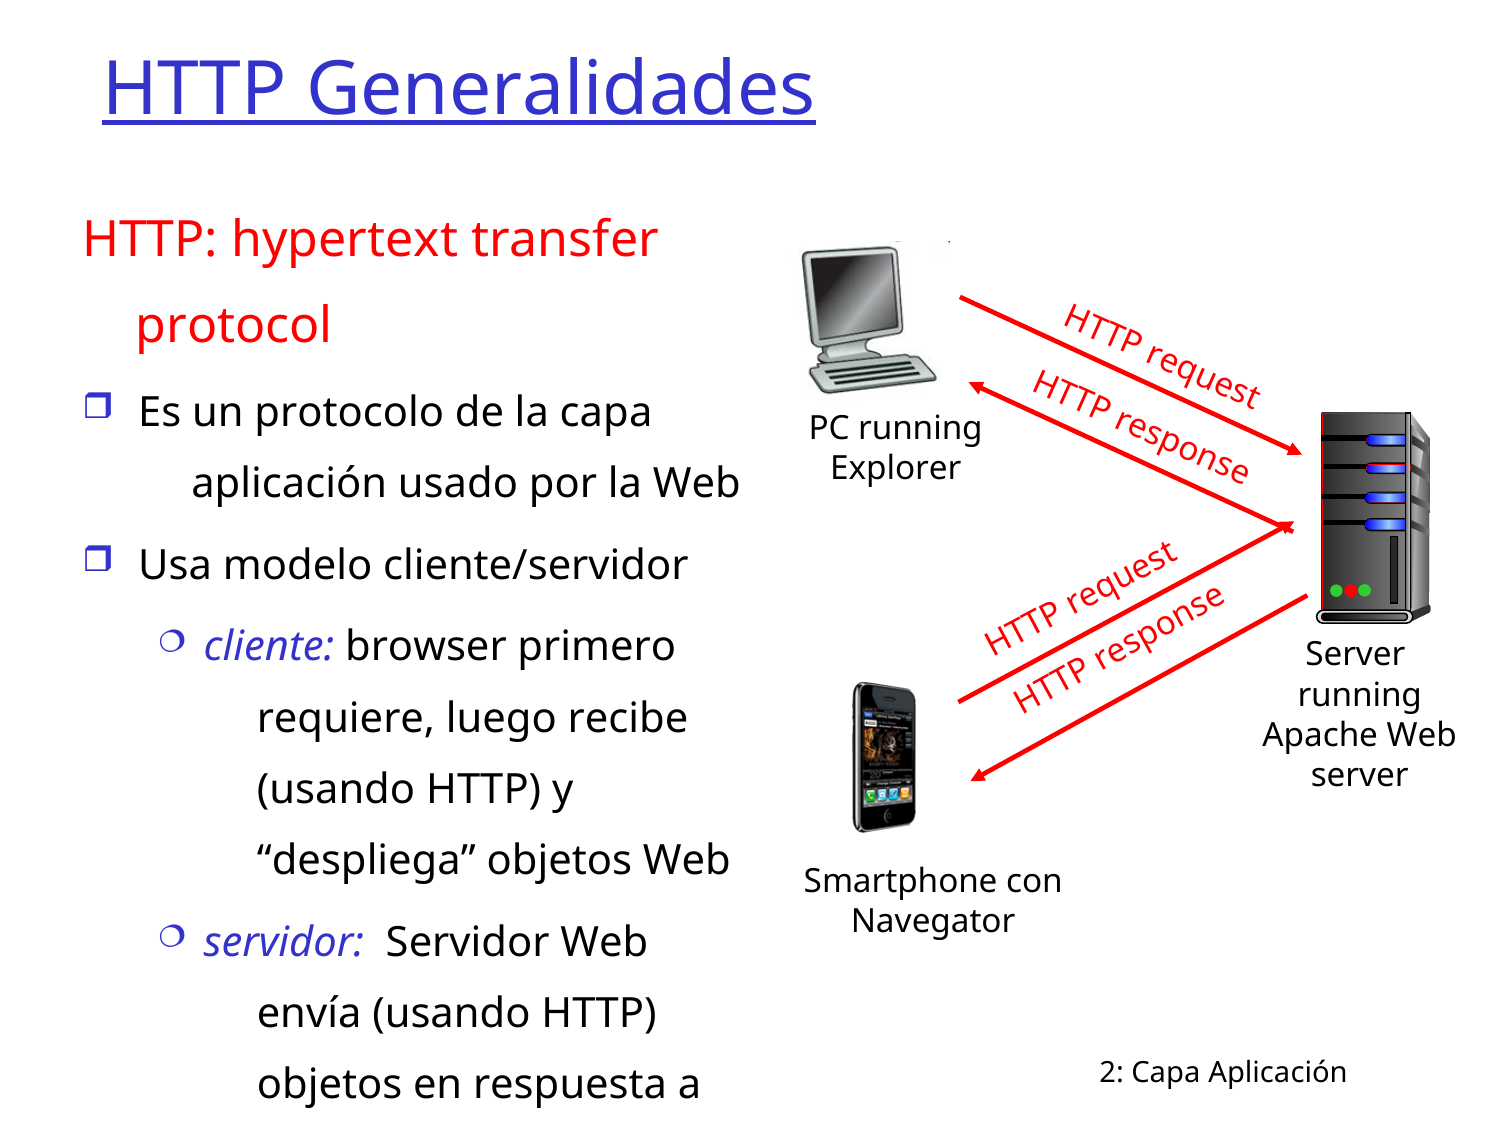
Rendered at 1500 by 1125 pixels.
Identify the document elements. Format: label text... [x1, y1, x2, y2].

text_box Server running Apache Web server [1247, 629, 1473, 801]
picture [852, 682, 916, 834]
text_box HTTP response [991, 562, 1248, 736]
text_box Smartphone con Navegator [788, 856, 1078, 948]
picture [772, 241, 950, 401]
text_box PC running Explorer [793, 402, 999, 495]
text_box HTTP request [962, 519, 1199, 679]
text_box HTTP request [1041, 285, 1283, 431]
title HTTP Generalidades [87, 23, 1463, 150]
list HTTP: hypertext transfer protocol Es un protocolo de la capa aplicación usado por la Web Usa modelo cliente/servidor cliente: browser primero requiere, luego recibe (usando HTTP) y “despliega” objetos Web servidor: Servidor Web envía (usando HTTP) objetos en respuesta a requerimientos [65, 178, 767, 1042]
text_box HTTP response [1010, 351, 1274, 506]
text_box [1316, 412, 1431, 624]
